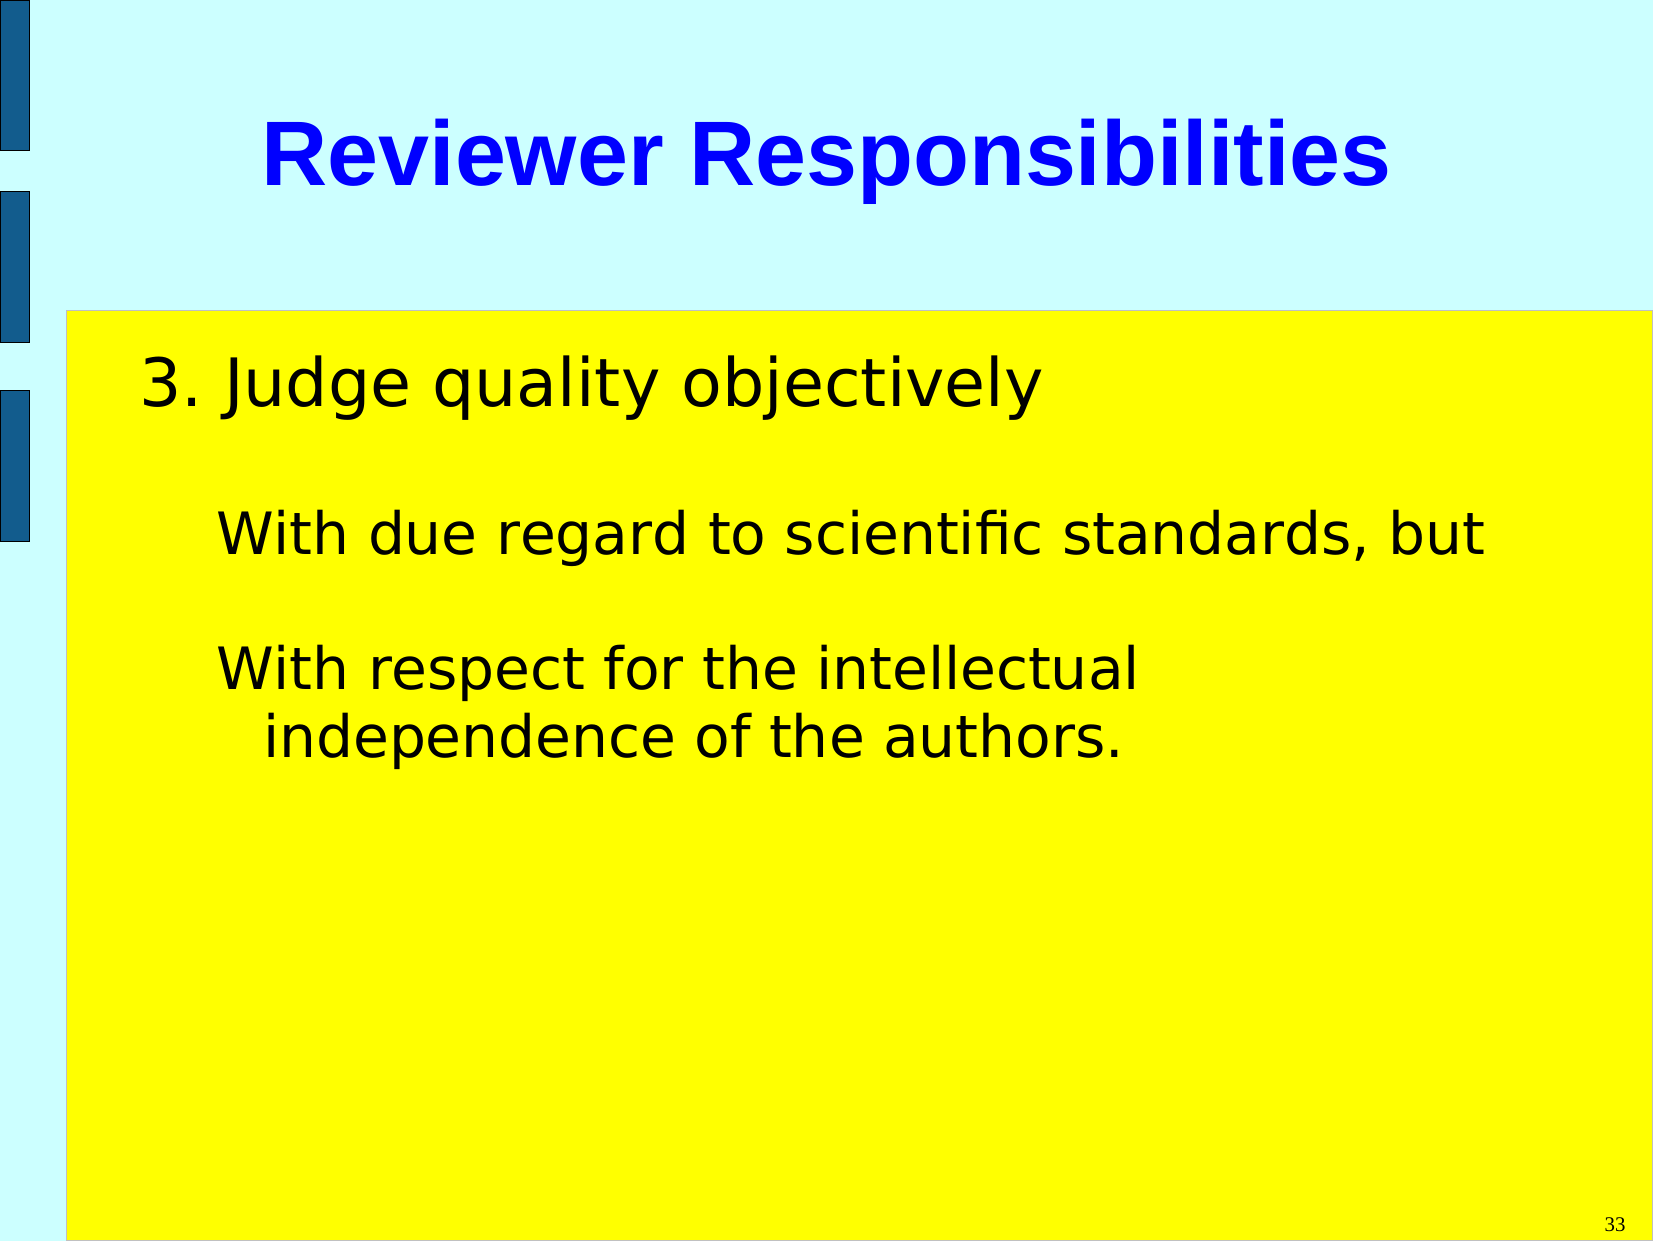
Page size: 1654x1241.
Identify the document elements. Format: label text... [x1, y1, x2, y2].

list 3. Judge quality objectively With due regard to scientific standards, but With respect for the intellectual independence of the authors. [121, 344, 1568, 1127]
title Reviewer Responsibilities [121, 49, 1534, 258]
